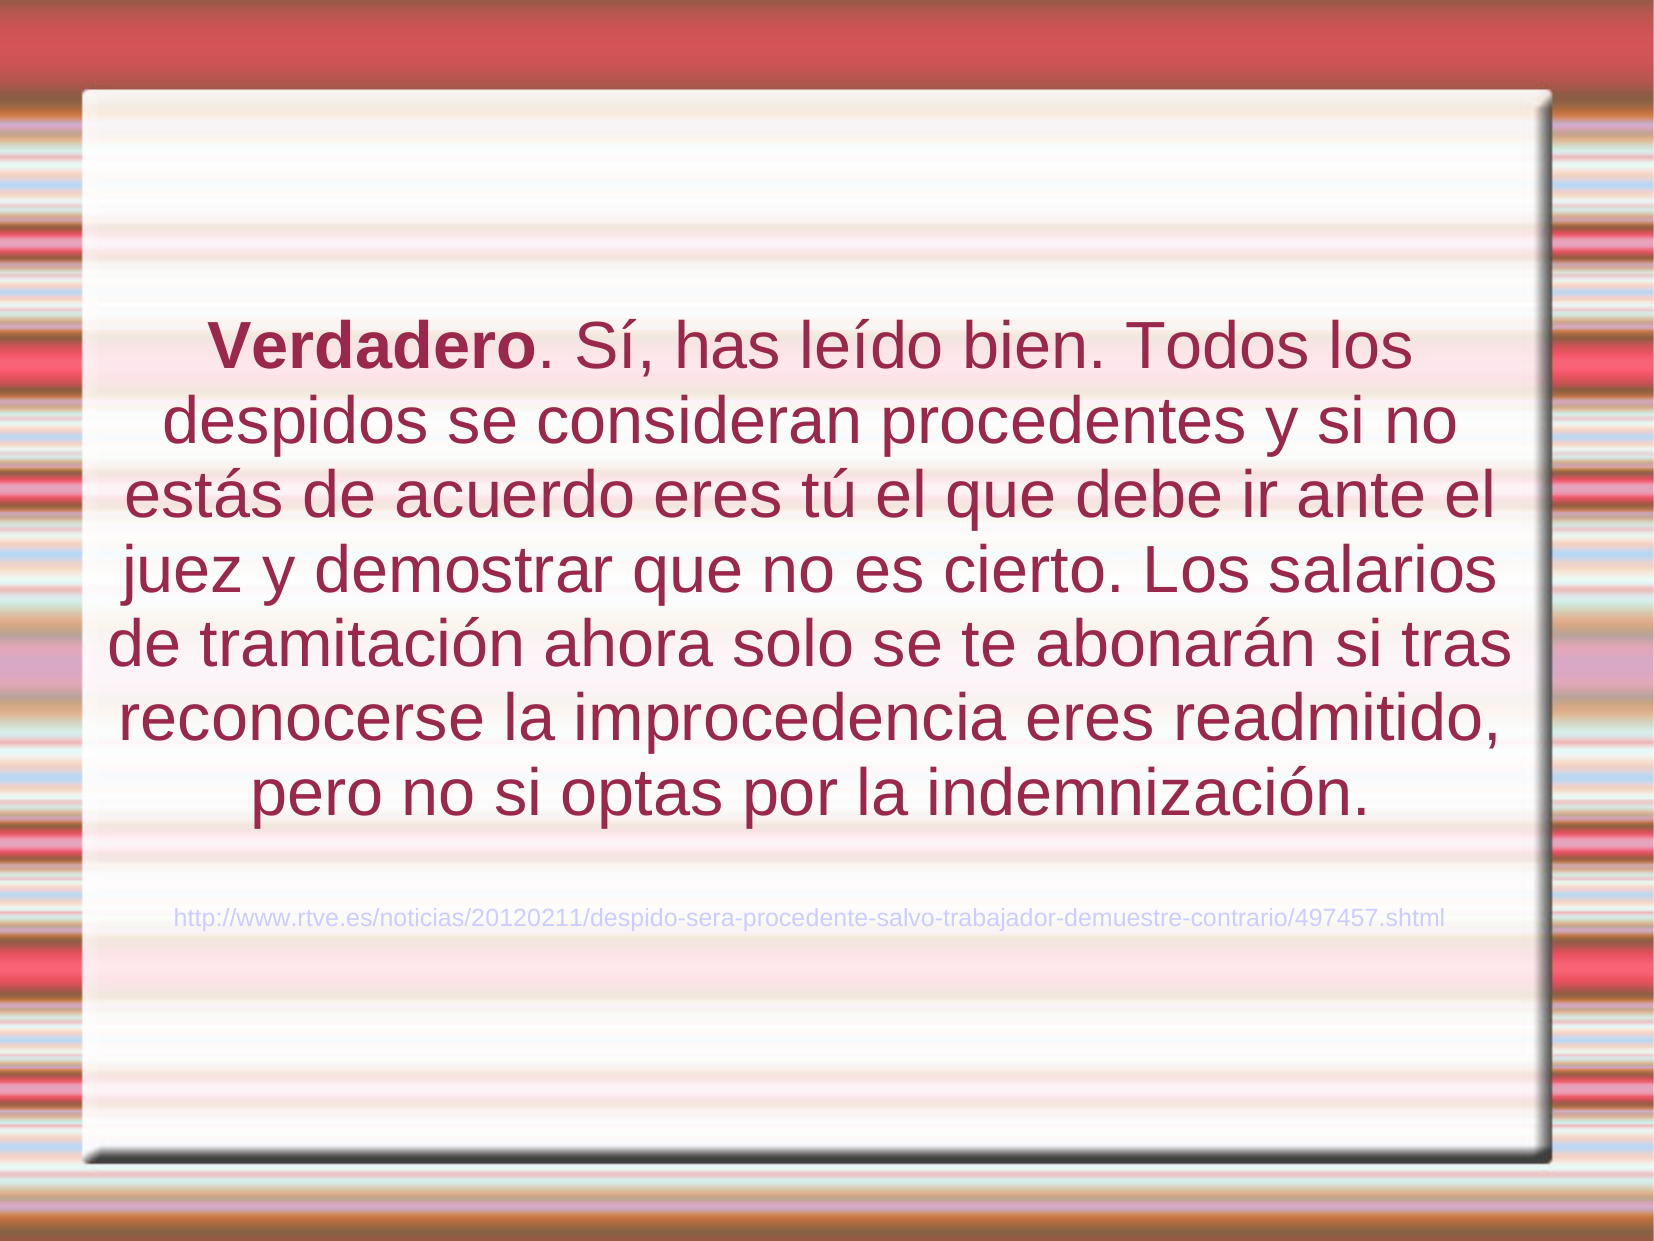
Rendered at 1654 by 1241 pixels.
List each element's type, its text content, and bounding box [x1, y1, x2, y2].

text_box Verdadero. Sí, has leído bien. Todos los despidos se consideran procedentes y si no estás de acuerdo eres tú el que debe ir ante el juez y demostrar que no es cierto. Los salarios de tramitación ahora solo se te abonarán si tras reconocerse la improcedencia eres readmitido, pero no si optas por la indemnización. http://www.rtve.es/noticias/20120211/despido-sera-procedente-salvo-trabajador-demuestre-contrario/497457.shtml [88, 114, 1534, 1123]
picture [0, 0, 1654, 1241]
